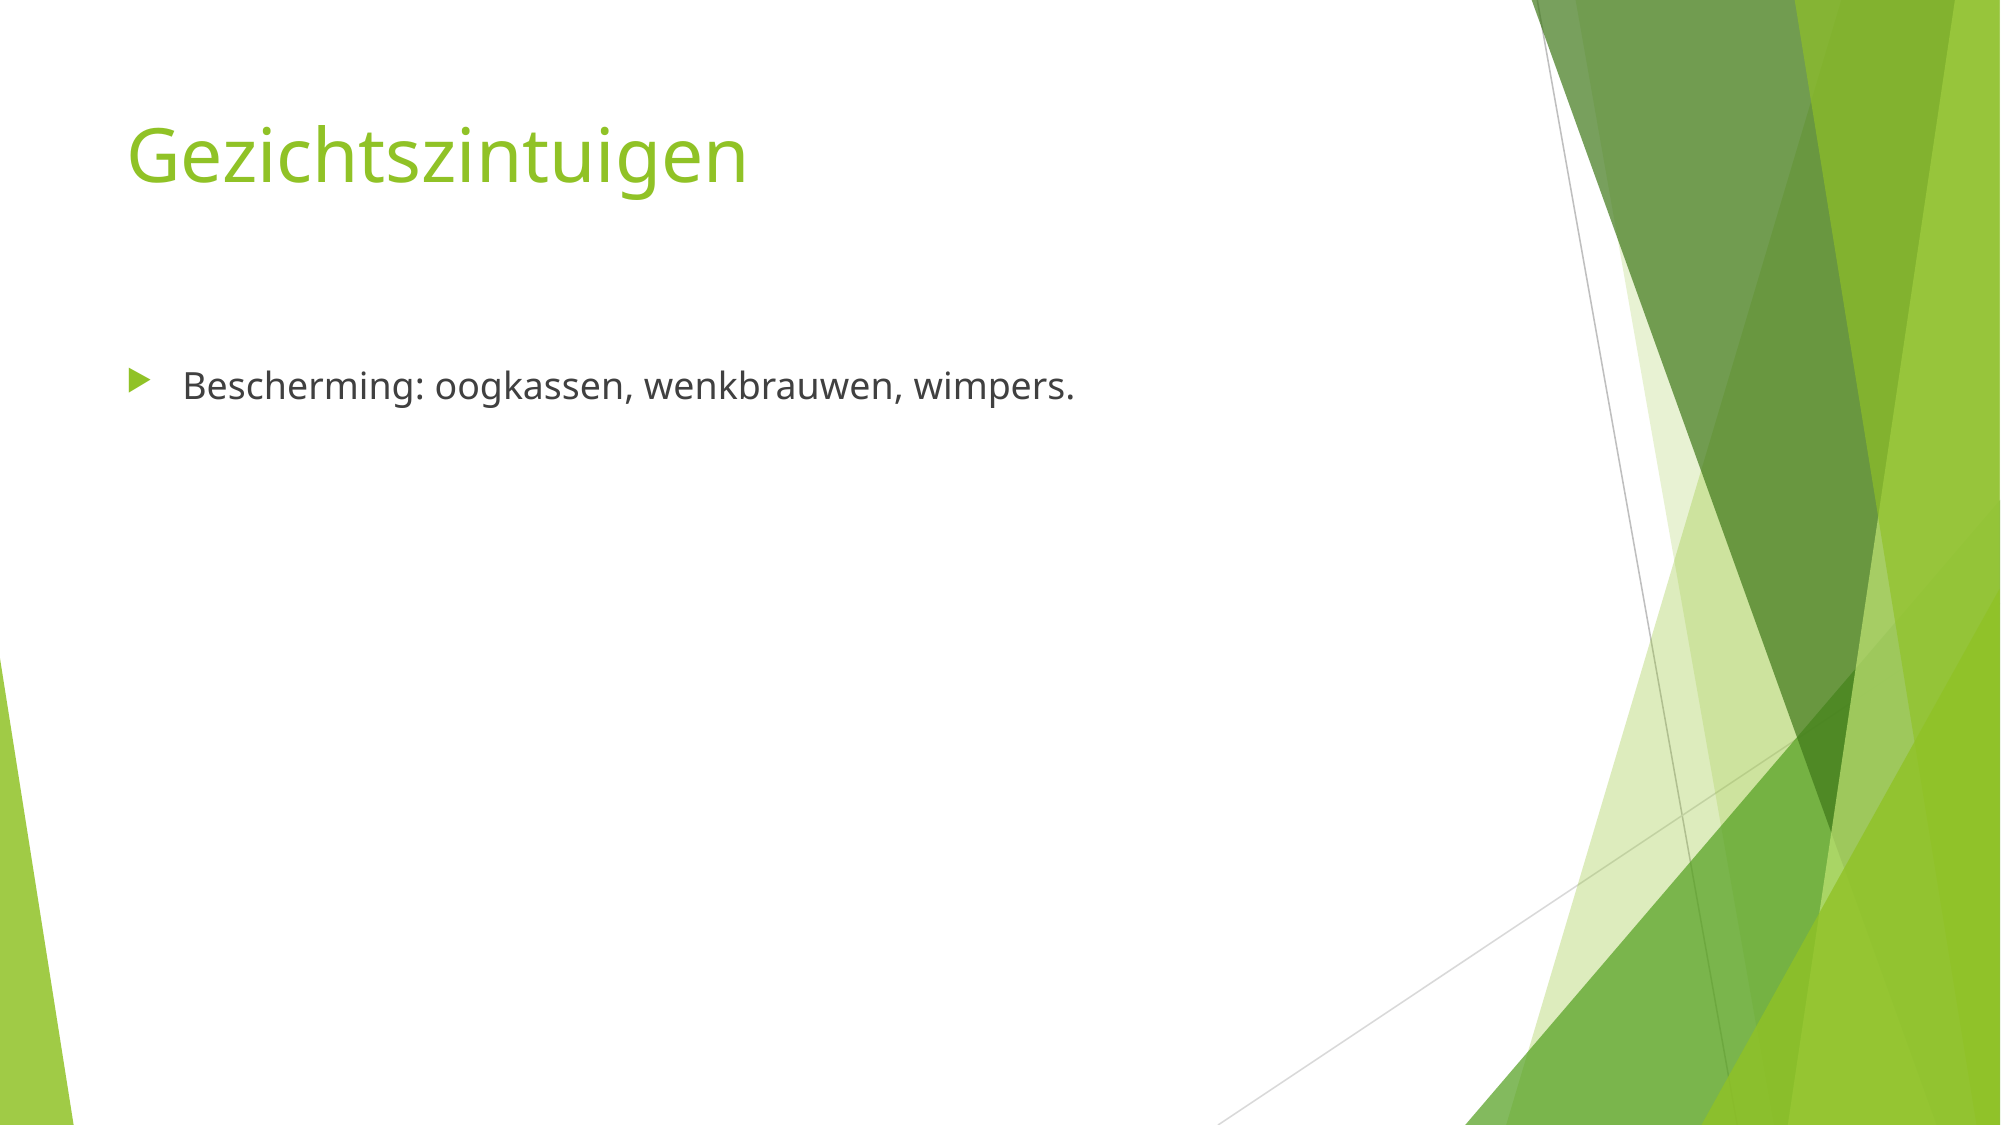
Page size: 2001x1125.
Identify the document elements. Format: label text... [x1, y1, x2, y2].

list Bescherming: oogkassen, wenkbrauwen, wimpers. [111, 354, 1522, 992]
title Gezichtszintuigen [111, 99, 1522, 317]
